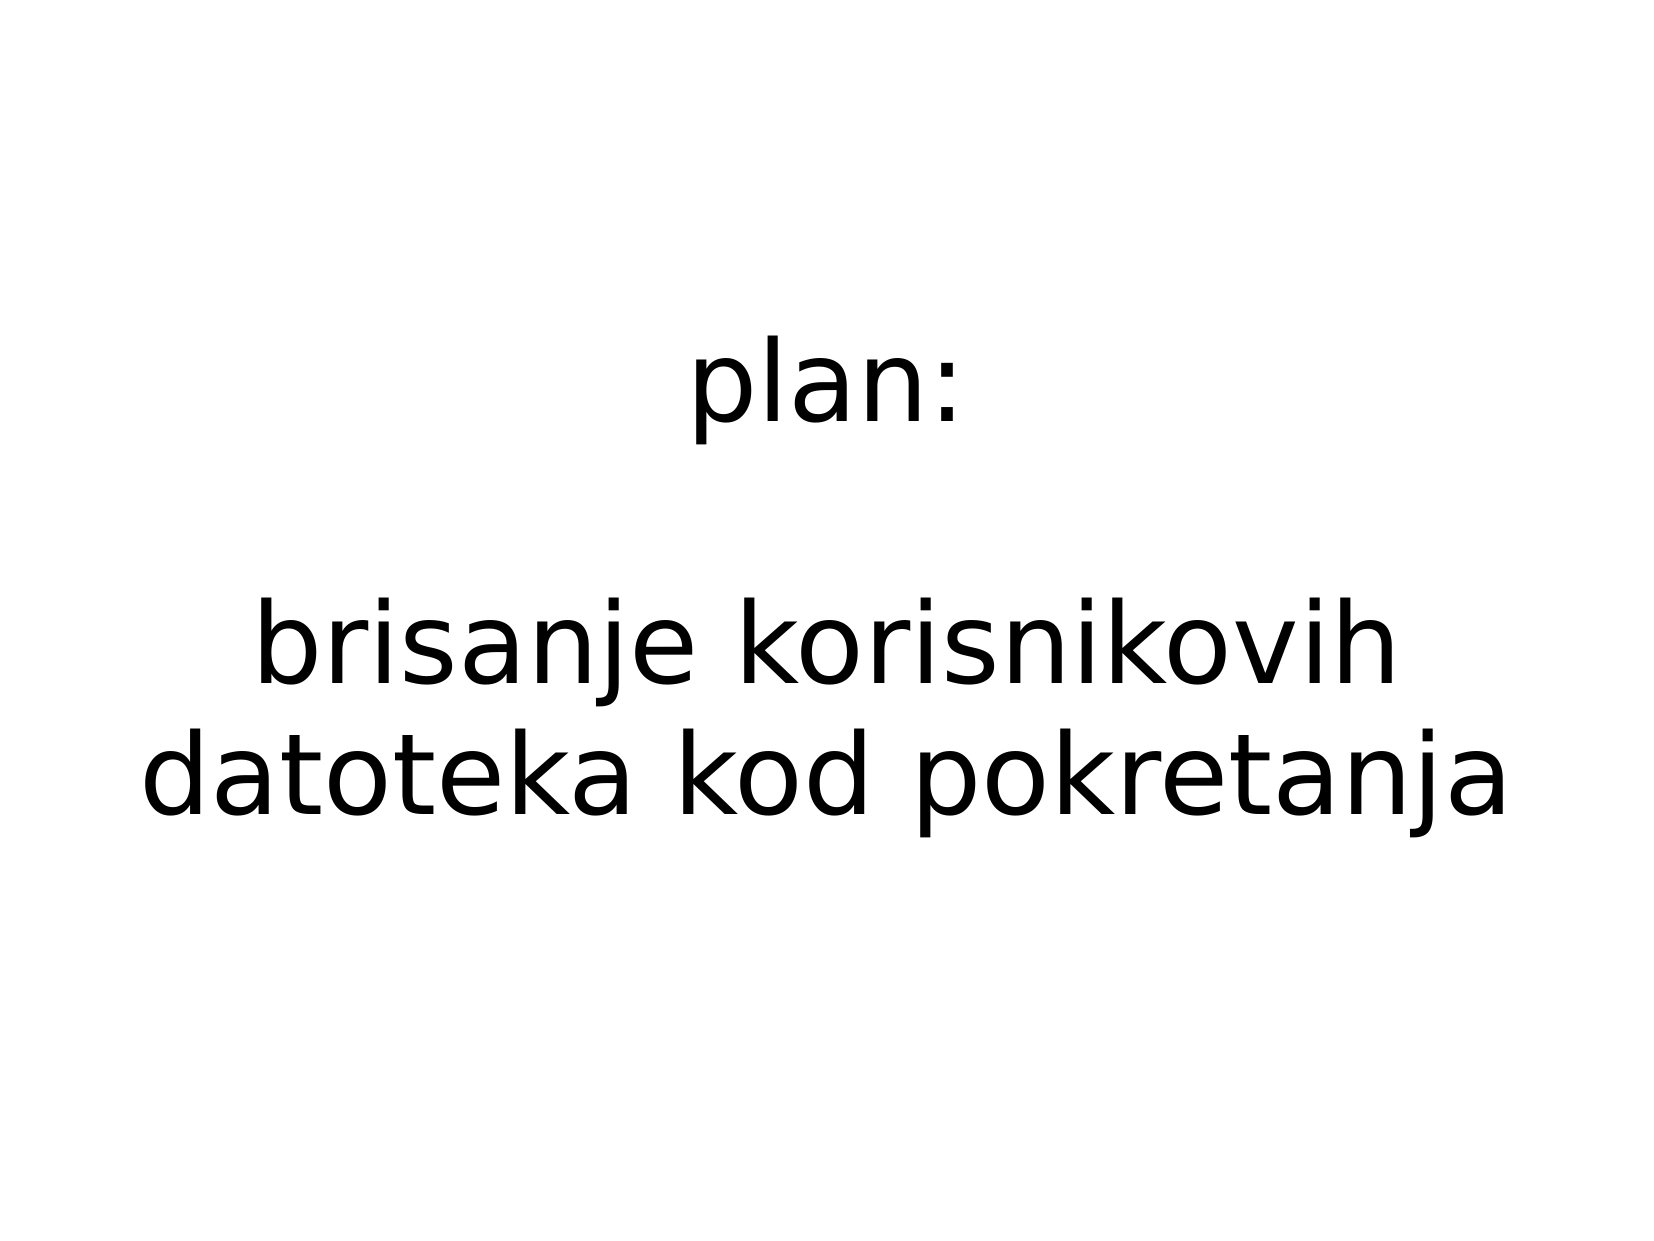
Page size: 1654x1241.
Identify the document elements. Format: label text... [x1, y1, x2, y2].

subtitle plan: brisanje korisnikovih datoteka kod pokretanja [82, 49, 1571, 1109]
